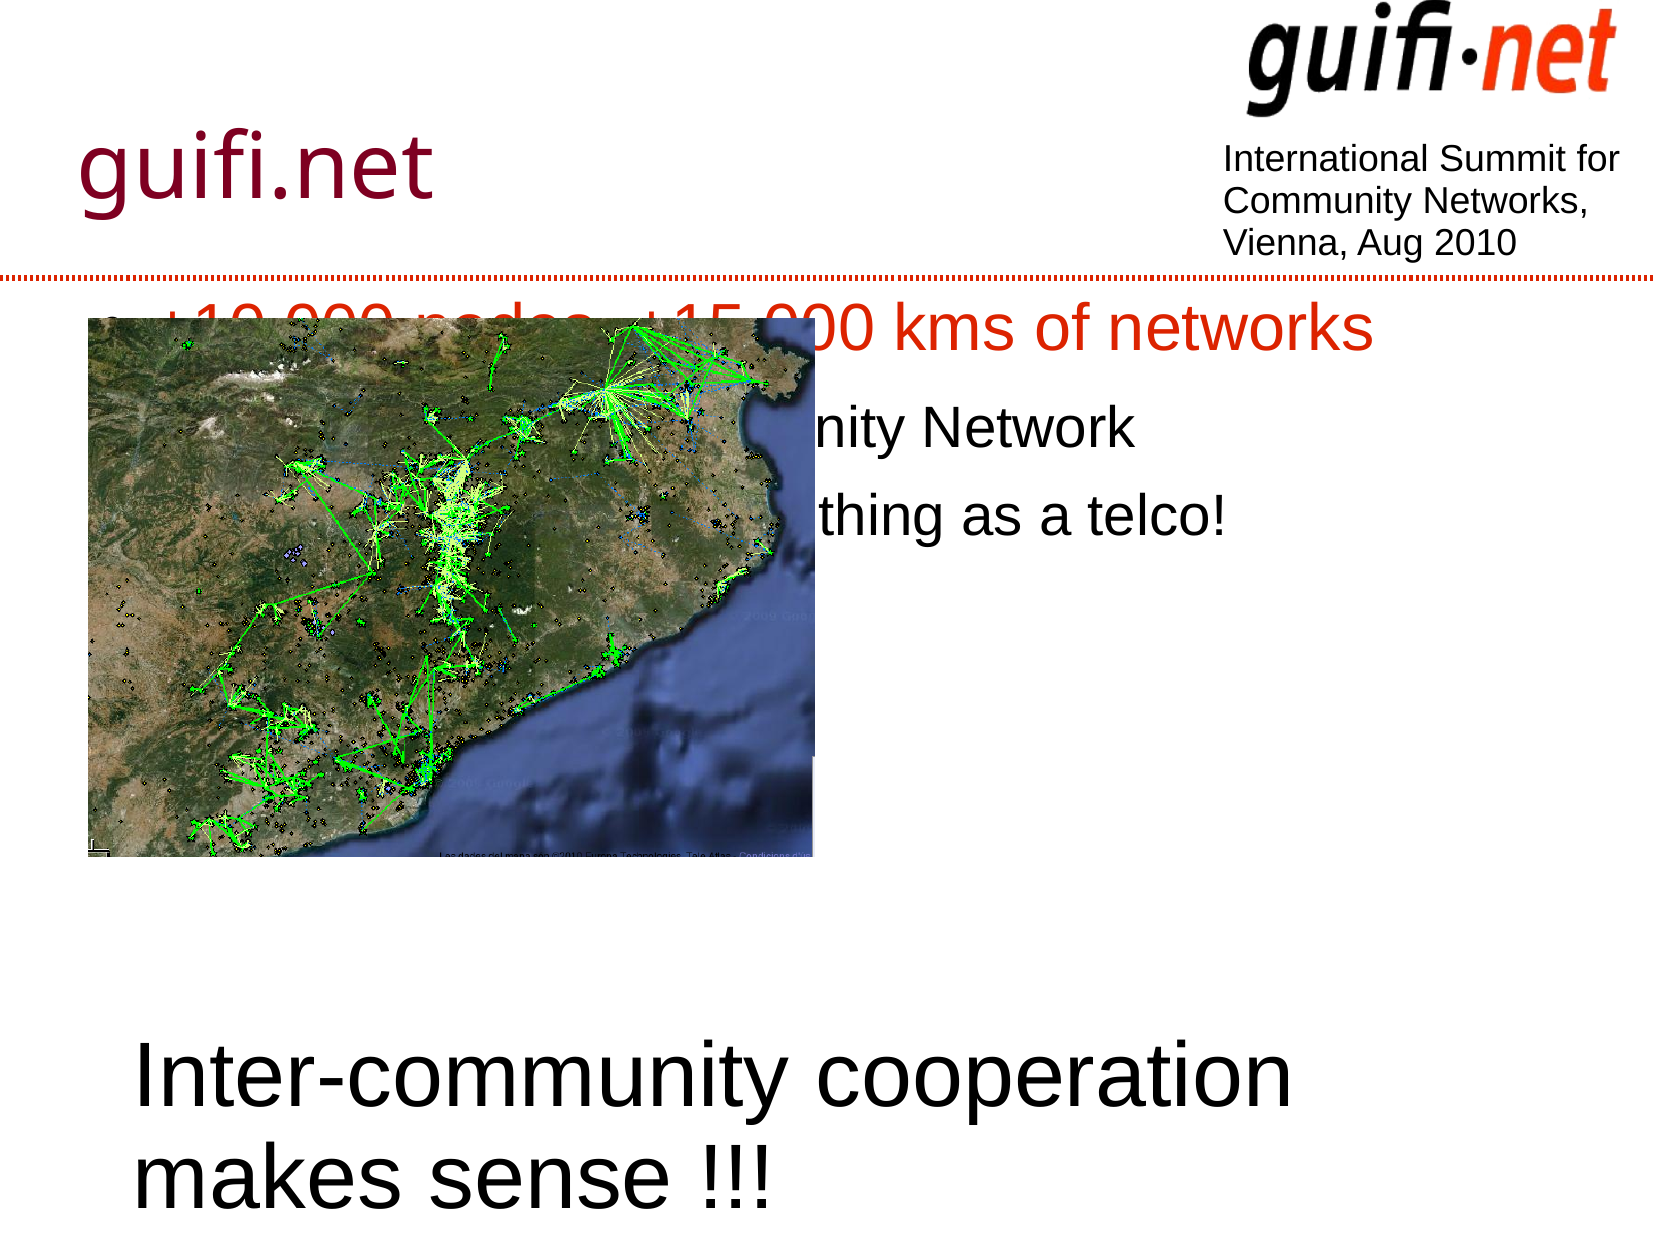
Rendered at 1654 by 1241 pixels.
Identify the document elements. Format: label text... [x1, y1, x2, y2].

title guifi.net [76, 59, 1093, 267]
list +10,000 nodes, +15.000 kms of networks Large as a Community Network ...but still almost nothing as a telco! [845, 290, 1572, 1109]
text_box Inter-community cooperation makes sense !!! [118, 1015, 1565, 1236]
picture [88, 318, 815, 857]
picture [1240, 0, 1625, 119]
